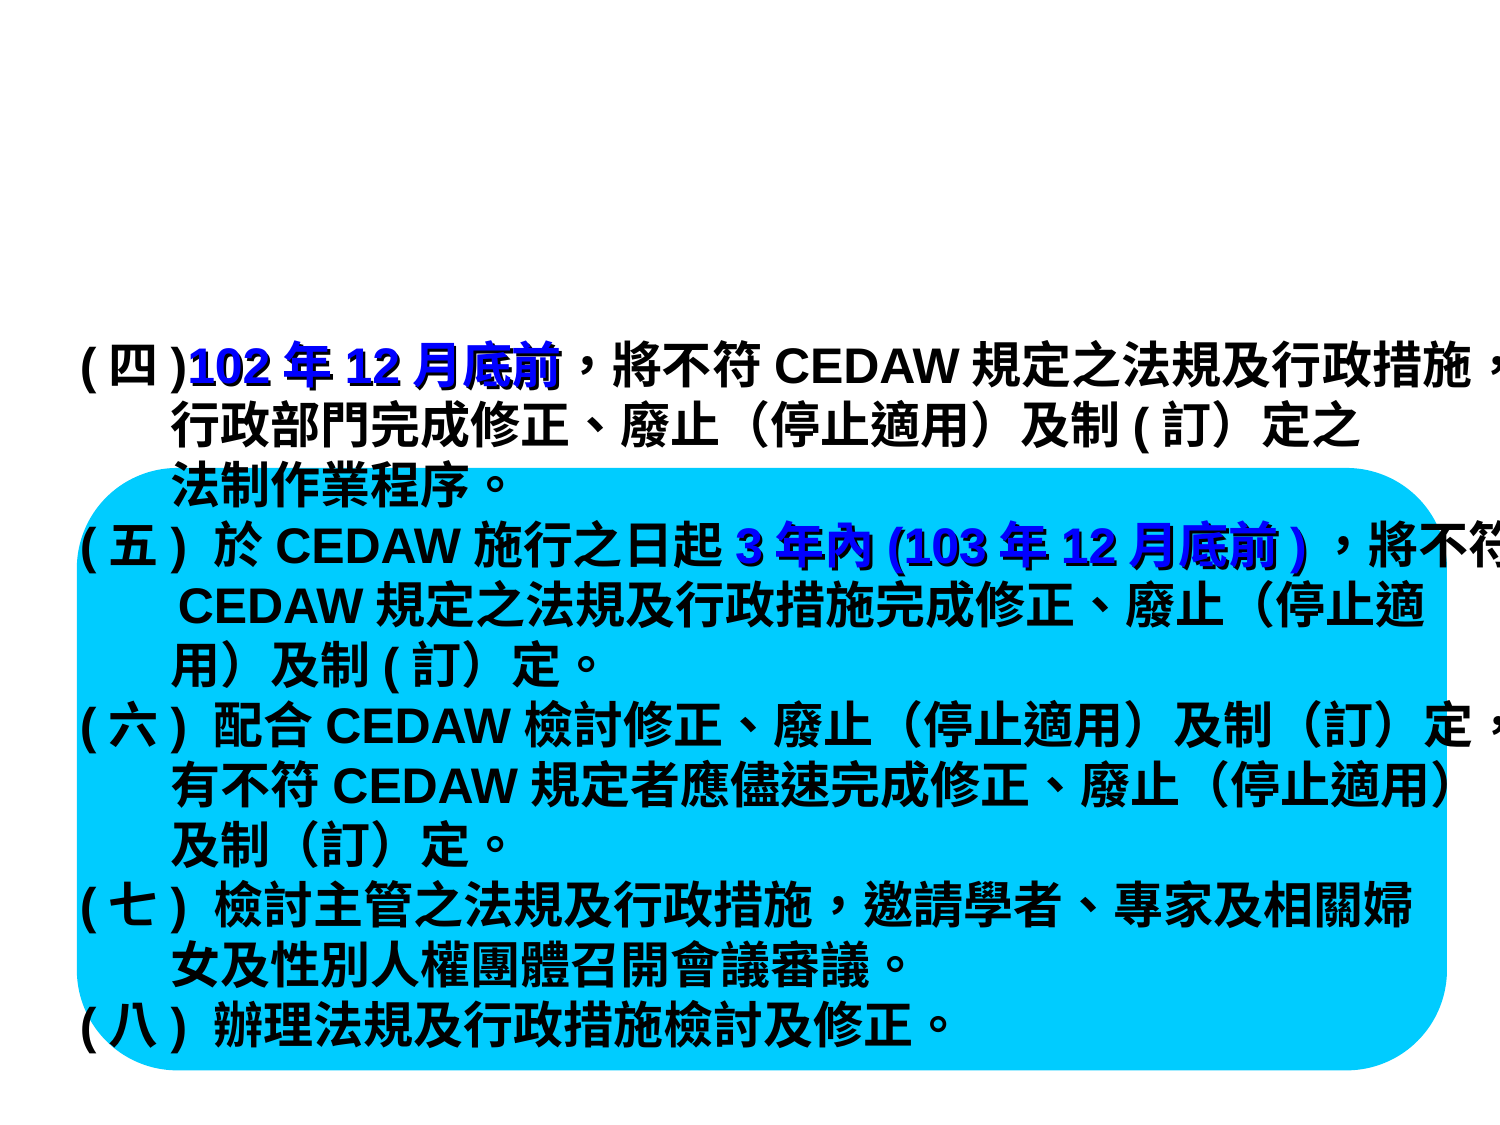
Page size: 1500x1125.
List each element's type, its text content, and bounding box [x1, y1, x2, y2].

text_box [134, 1061, 1389, 1071]
text_box (四)102年12月底前，將不符CEDAW規定之法規及行政措施， 行政部門完成修正、廢止（停止適用）及制(訂）定之 法制作業程序。 (五) 於CEDAW施行之日起3年內(103年12月底前)，將不符 CEDAW規定之法規及行政措施完成修正、廢止（停止適 用）及制(訂）定。 (六) 配合CEDAW檢討修正、廢止（停止適用）及制（訂）定， 有不符CEDAW規定者應儘速完成修正、廢止（停止適用） 及制（訂）定。 (七) 檢討主管之法規及行政措施，邀請學者、專家及相關婦 女及性別人權團體召開會議審議。 (八) 辦理法規及行政措施檢討及修正。 [64, 326, 1500, 1061]
